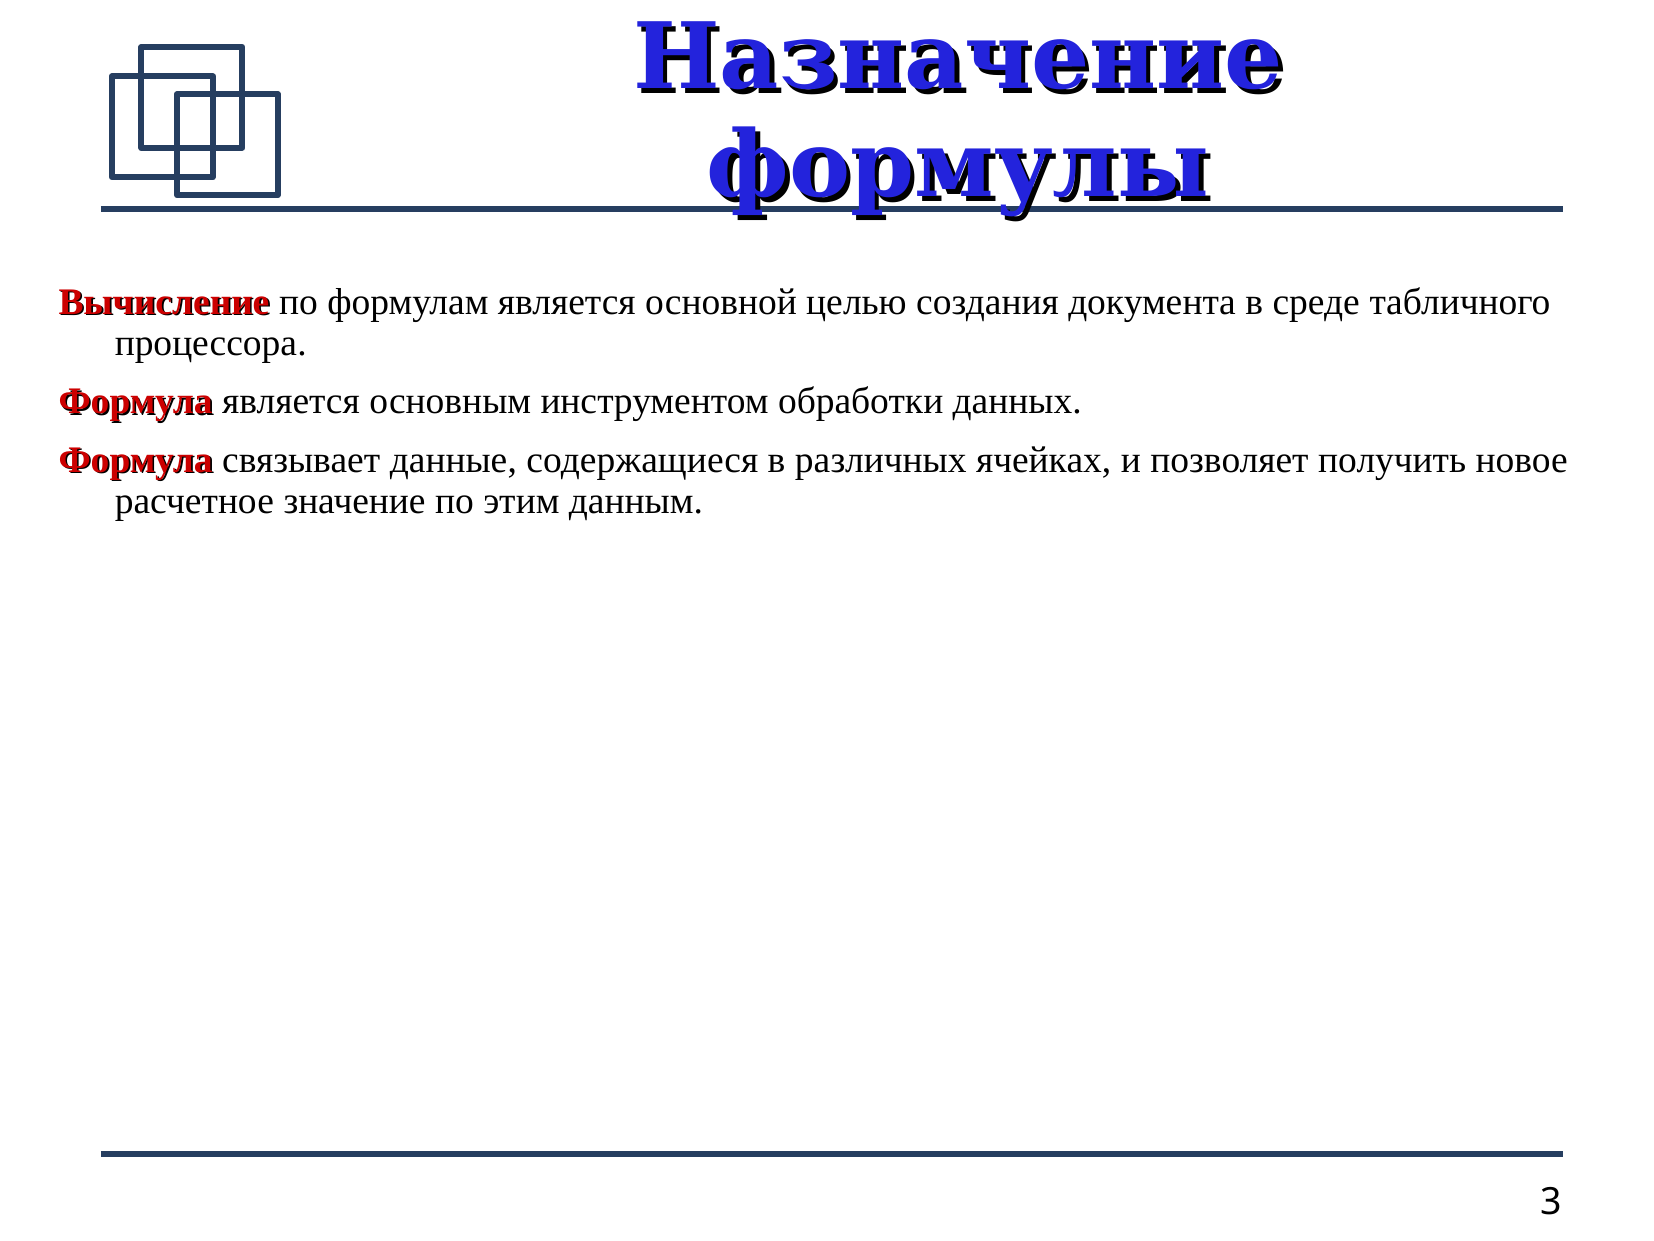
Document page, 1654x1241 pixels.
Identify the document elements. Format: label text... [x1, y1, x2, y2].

text_box Вычисление по формулам является основной целью создания документа в среде табличного процессора. Формула является основным инструментом обработки данных. Формула связывает данные, содержащиеся в различных ячейках, и позволяет получить новое расчетное значение по этим данным. [43, 273, 1595, 1063]
text_box Назначение формулы [411, 59, 1506, 162]
